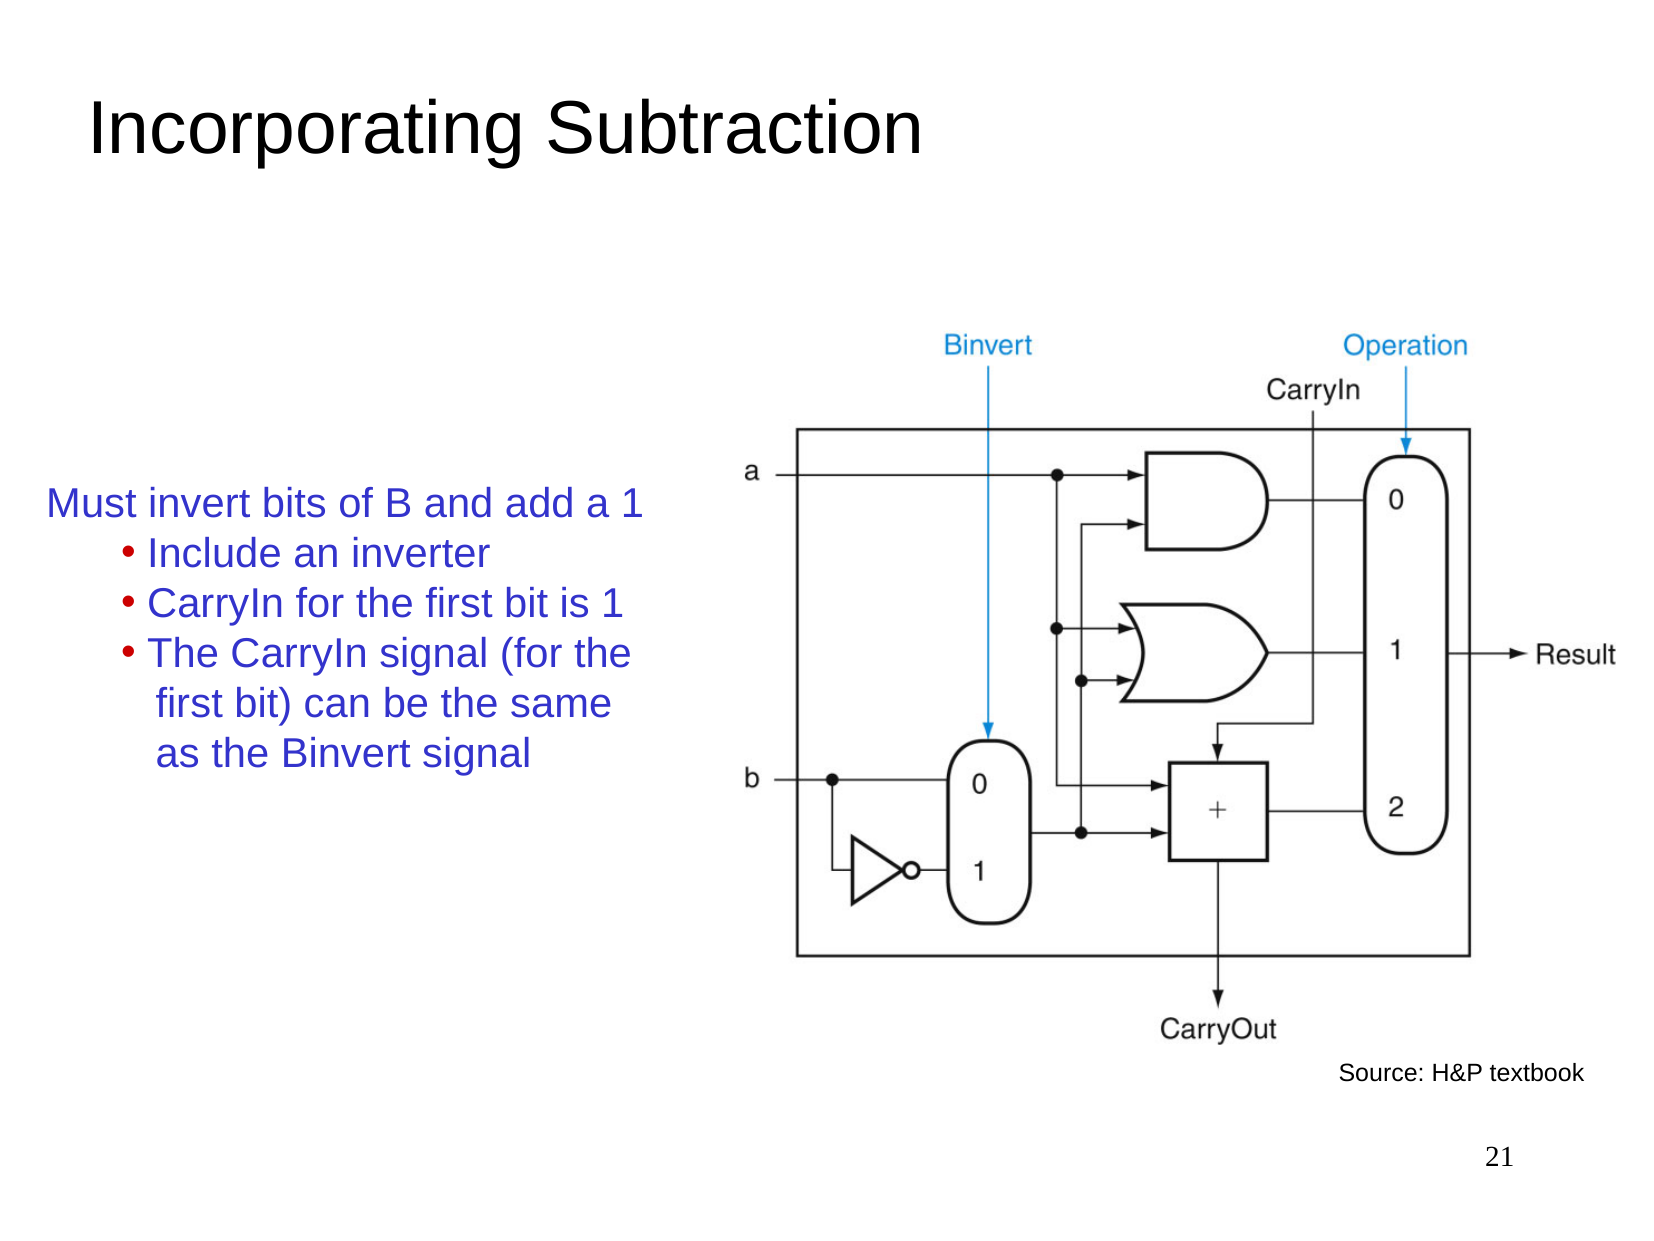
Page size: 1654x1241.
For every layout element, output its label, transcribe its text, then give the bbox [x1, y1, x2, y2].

text_box <number> [1185, 1129, 1530, 1213]
text_box Incorporating Subtraction [72, 71, 941, 177]
text_box Must invert bits of B and add a 1 Include an inverter CarryIn for the first bit is 1 The CarryIn signal (for the first bit) can be the same as the Binvert signal [31, 468, 660, 785]
text_box Source: H&P textbook [1323, 1048, 1601, 1095]
picture [744, 330, 1616, 1045]
